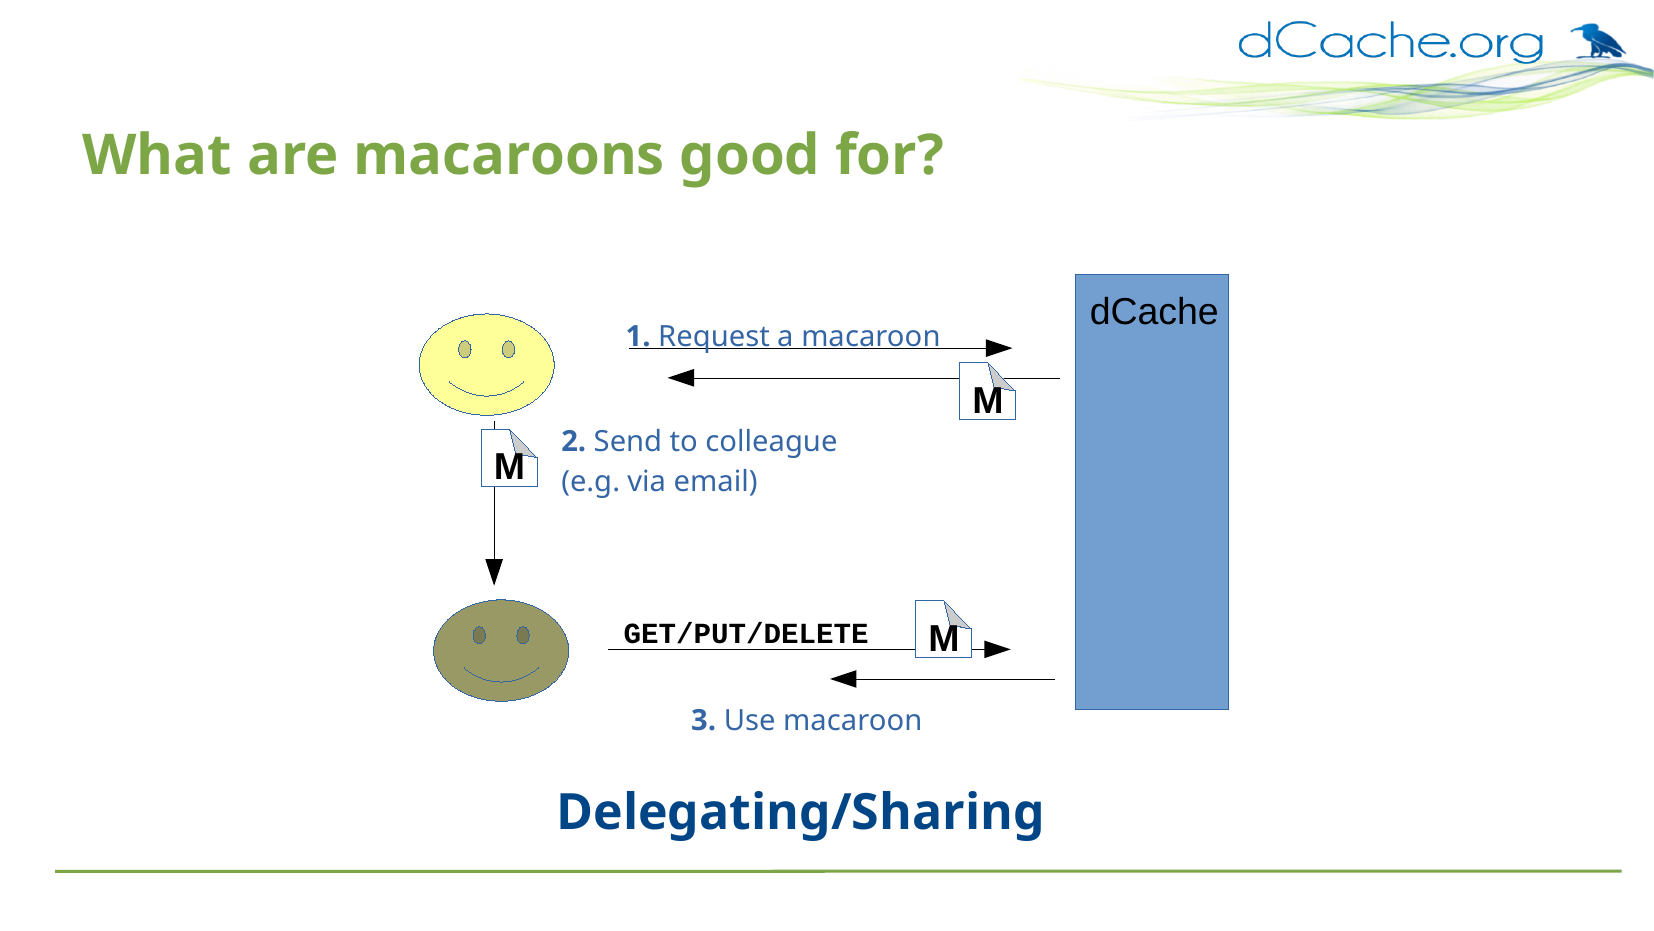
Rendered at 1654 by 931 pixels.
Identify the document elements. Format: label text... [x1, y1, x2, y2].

text_box 2. Send to colleague (e.g. via email) [546, 413, 871, 502]
picture [956, 12, 1654, 127]
text_box M [913, 609, 961, 667]
text_box GET/PUT/DELETE [608, 612, 884, 673]
text_box [1005, 380, 1016, 420]
text_box [915, 600, 953, 609]
text_box [433, 599, 569, 702]
text_box [527, 446, 538, 487]
text_box 3. Use macaroon [676, 692, 948, 745]
text_box [961, 618, 972, 658]
list Delegating/Sharing [402, 776, 1129, 850]
text_box [419, 313, 555, 416]
text_box [959, 362, 997, 371]
text_box [481, 429, 519, 438]
text_box [1075, 274, 1229, 283]
text_box M [957, 371, 1005, 429]
text_box M [479, 438, 527, 496]
text_box 1. Request a macaroon [610, 307, 976, 375]
text_box dCache [1074, 283, 1235, 358]
title What are macaroons good for? [82, 116, 1605, 189]
text_box [1075, 358, 1229, 710]
